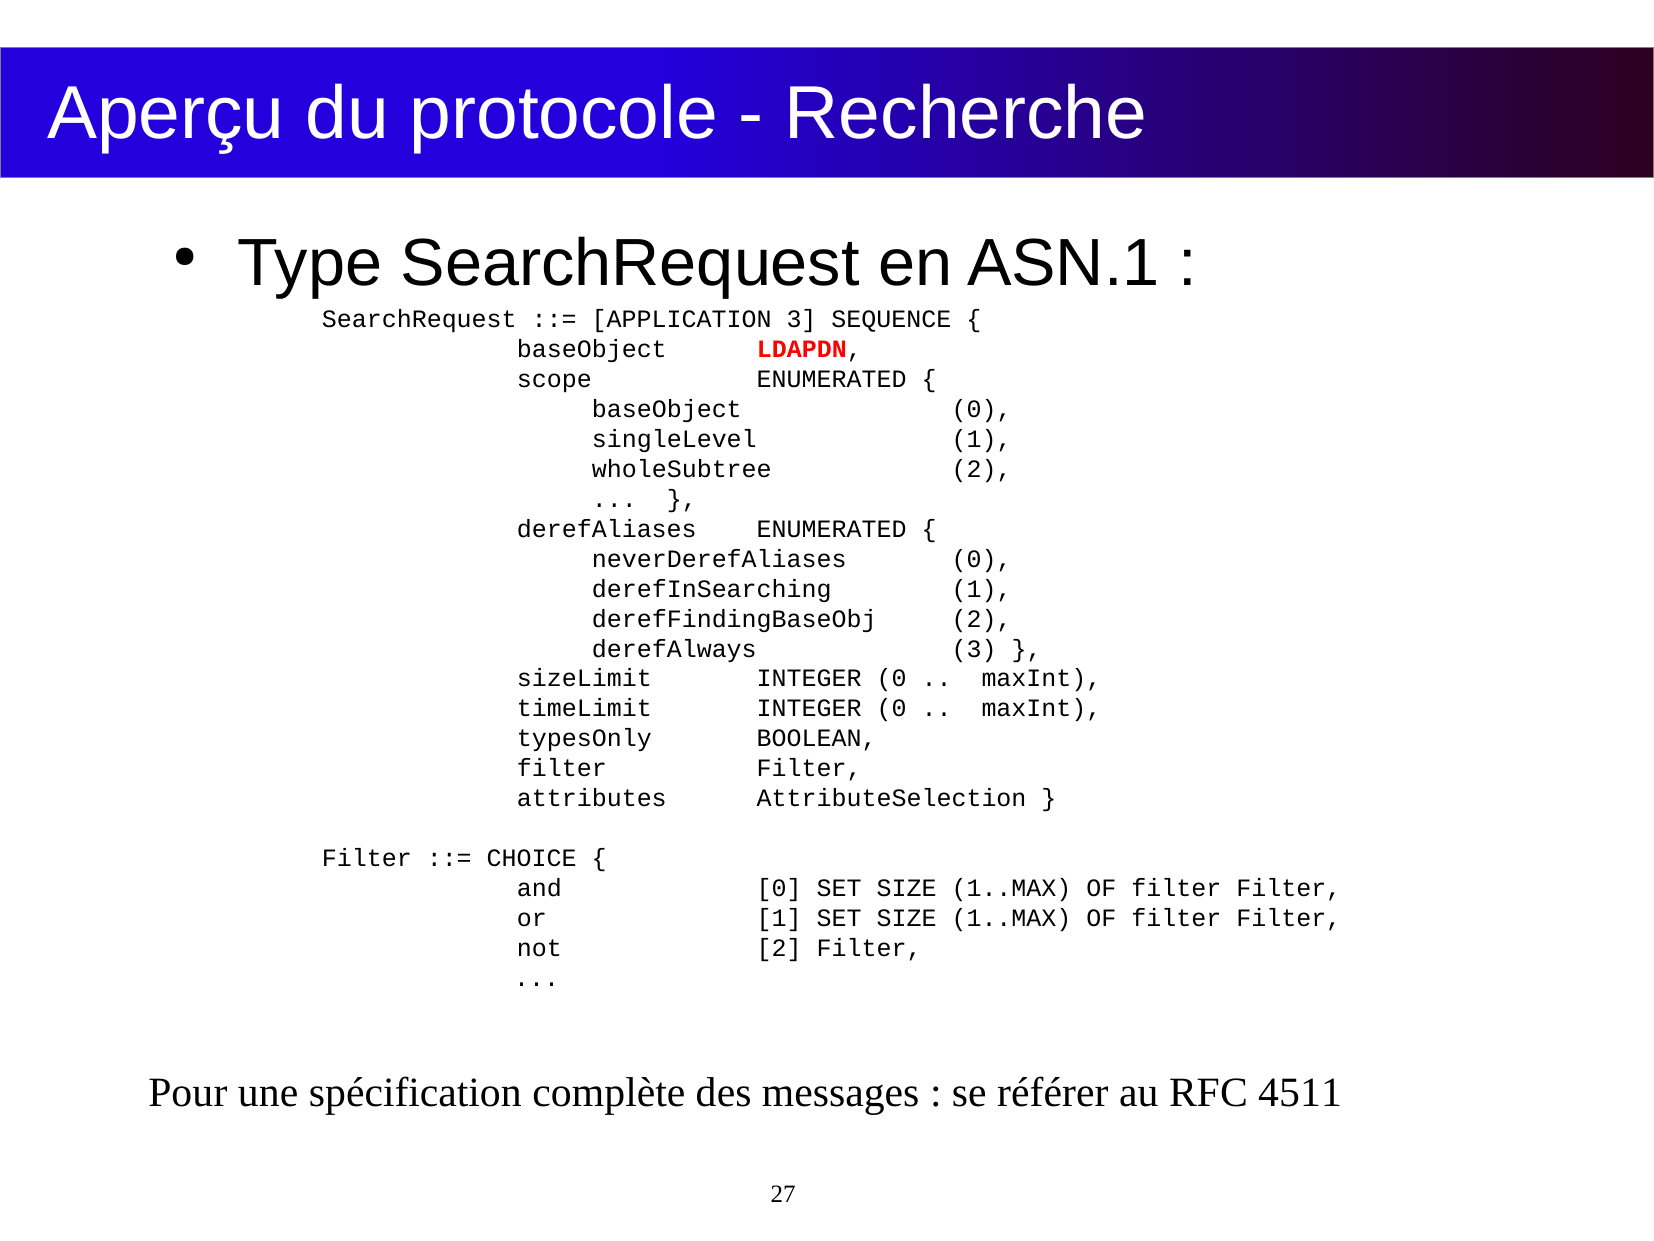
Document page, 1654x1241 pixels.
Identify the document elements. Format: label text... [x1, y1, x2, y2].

title Aperçu du protocole - Recherche [47, 6, 1477, 225]
text_box SearchRequest ::= [APPLICATION 3] SEQUENCE { baseObject LDAPDN, scope ENUMERATED { baseObject (0), singleLevel (1), wholeSubtree (2), ... }, derefAliases ENUMERATED { neverDerefAliases (0), derefInSearching (1), derefFindingBaseObj (2), derefAlways (3) }, sizeLimit INTEGER (0 .. maxInt), timeLimit INTEGER (0 .. maxInt), typesOnly BOOLEAN, filter Filter, attributes AttributeSelection } Filter ::= CHOICE { and [0] SET SIZE (1..MAX) OF filter Filter, or [1] SET SIZE (1..MAX) OF filter Filter, not [2] Filter, ... [307, 295, 1603, 1059]
text_box Pour une spécification complète des messages : se référer au RFC 4511 [133, 1057, 1357, 1123]
list Type SearchRequest en ASN.1 : [116, 231, 1528, 951]
